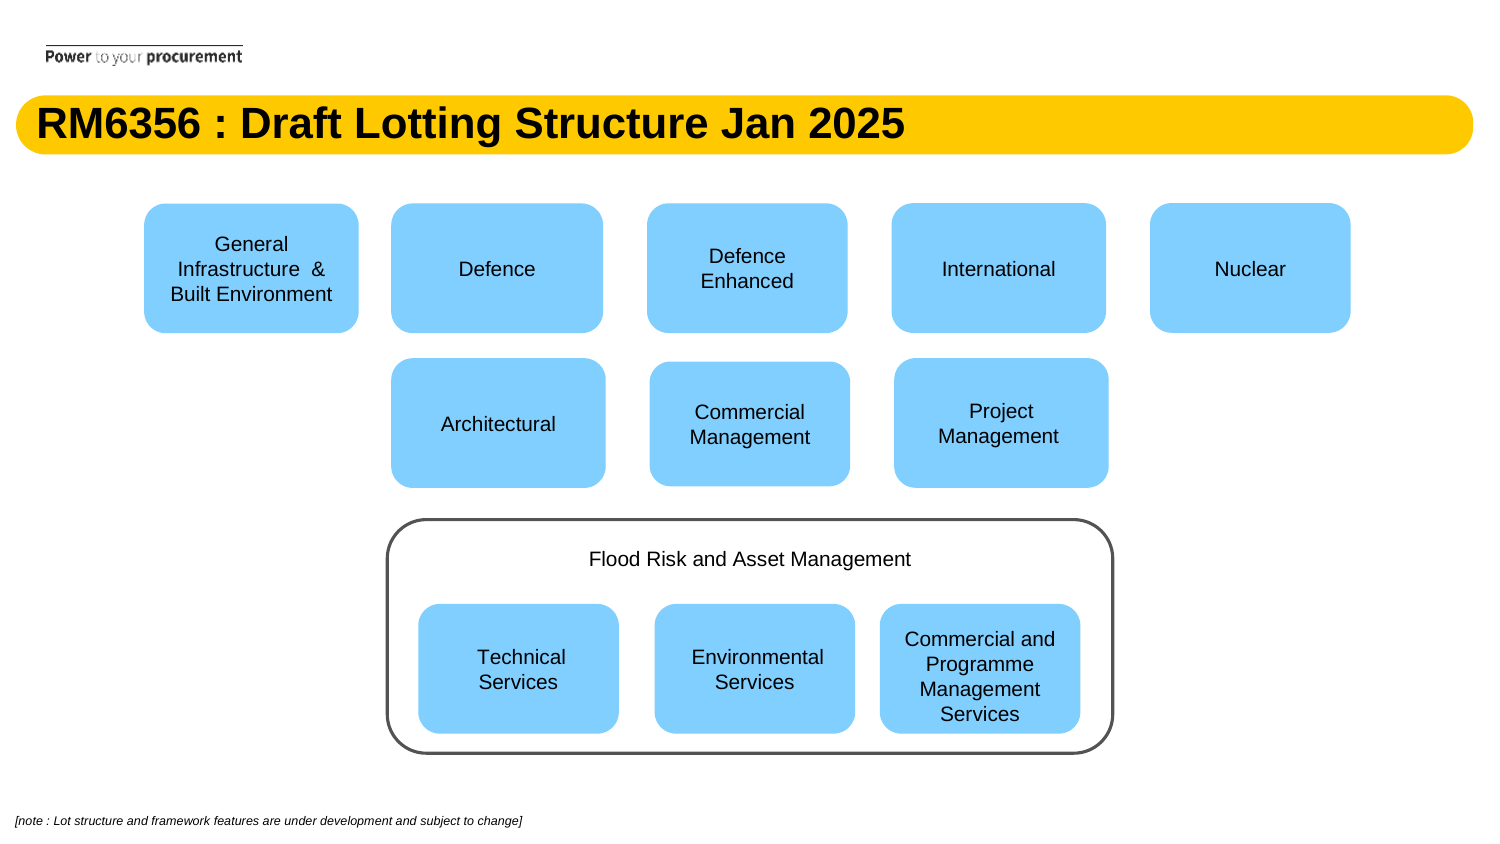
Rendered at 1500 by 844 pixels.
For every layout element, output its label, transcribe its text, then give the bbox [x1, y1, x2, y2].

text_box Defence Enhanced [647, 203, 848, 334]
text_box Architectural [391, 358, 606, 488]
title RM6356 : Draft Lotting Structure Jan 2025 [36, 94, 1216, 199]
text_box International [891, 203, 1107, 333]
text_box Environmental Services [654, 603, 856, 734]
text_box [note : Lot structure and framework features are under development and subject to change] [0, 798, 1216, 844]
text_box Defence [391, 203, 604, 334]
text_box Flood Risk and Asset Management [387, 519, 1113, 754]
text_box Commercial Management [649, 361, 851, 487]
text_box Technical Services [418, 603, 619, 734]
text_box Commercial and Programme Management Services [879, 603, 1081, 734]
text_box General Infrastructure & Built Environment [144, 203, 359, 334]
text_box Project Management [894, 358, 1109, 488]
text_box Nuclear [1150, 203, 1351, 333]
